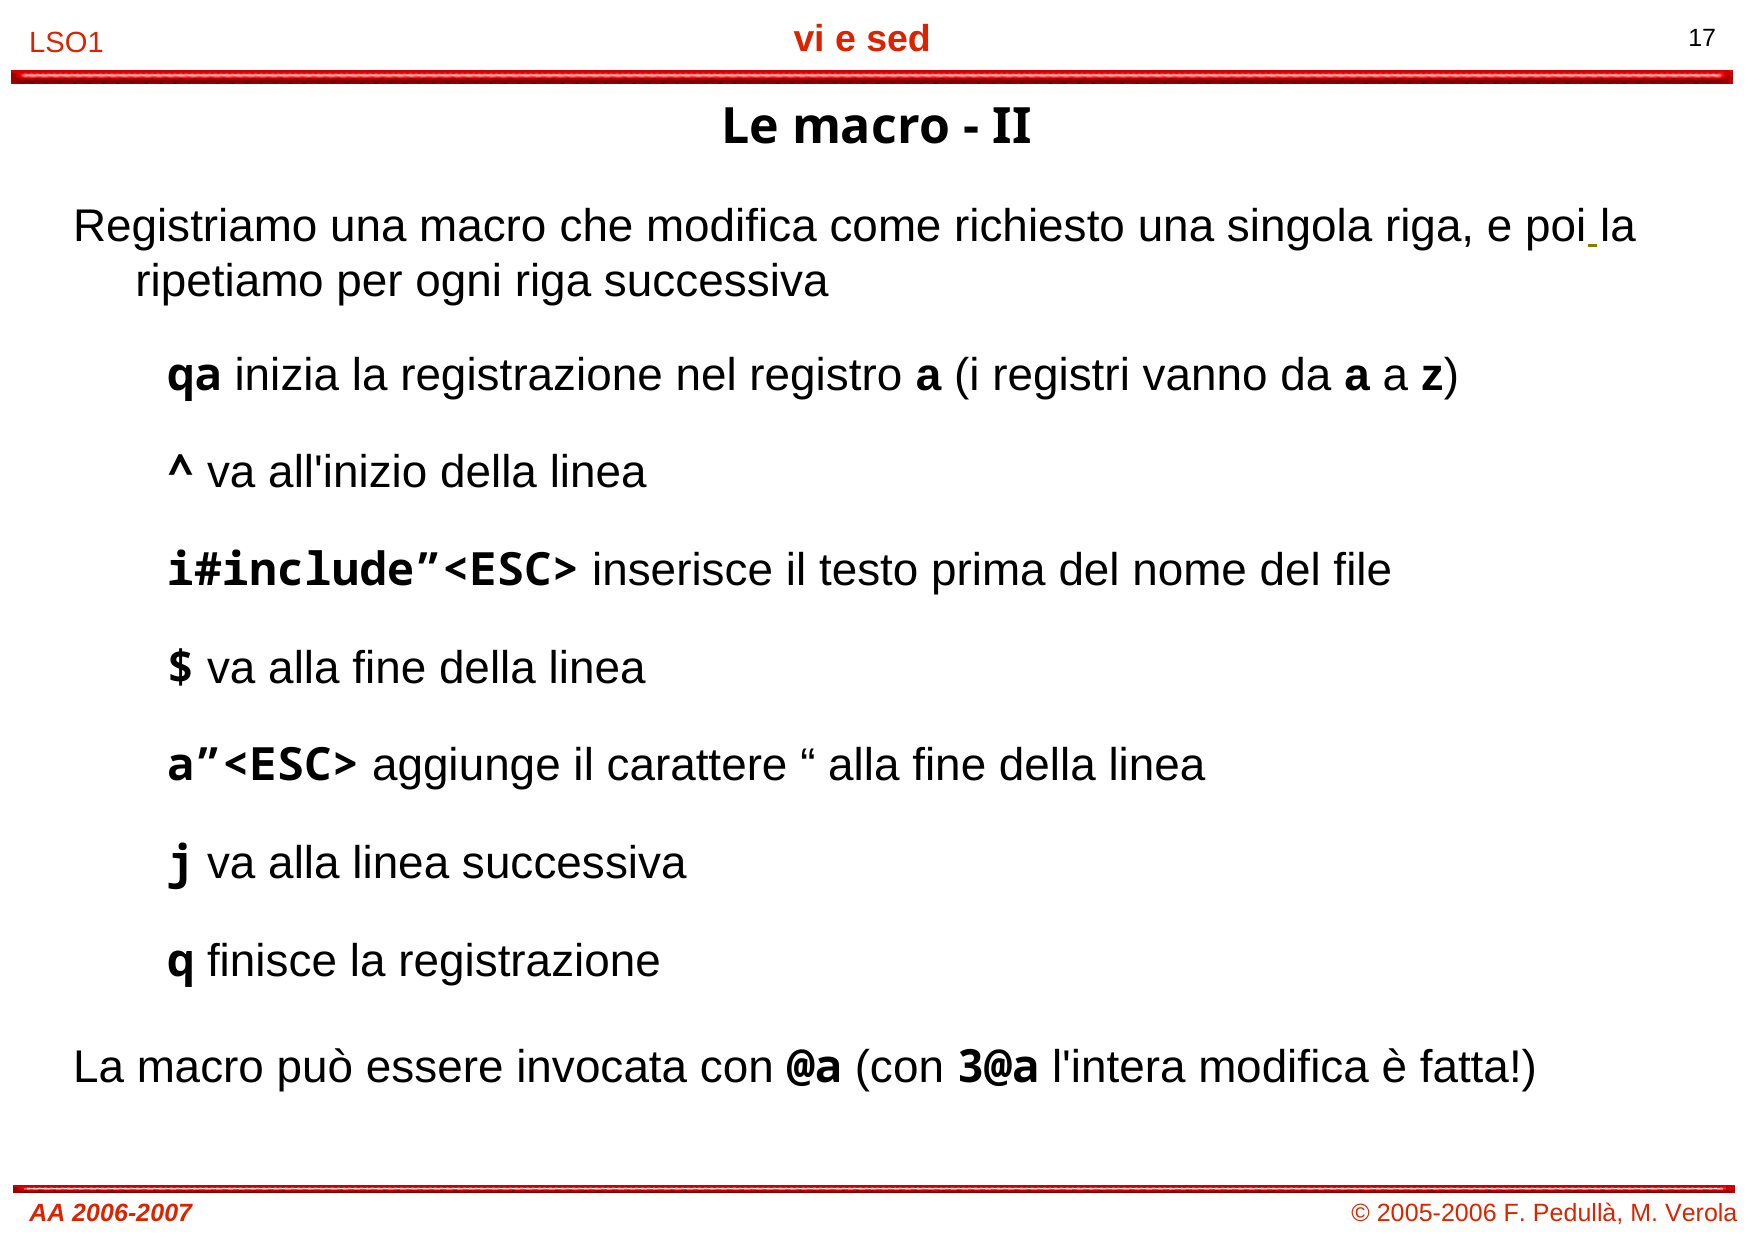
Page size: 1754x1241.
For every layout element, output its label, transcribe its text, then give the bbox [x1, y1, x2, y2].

title Le macro - II [363, 78, 1390, 174]
picture [13, 1185, 1735, 1193]
picture [11, 70, 1733, 84]
list Registriamo una macro che modifica come richiesto una singola riga, e poi la ripetiamo per ogni riga successiva qa inizia la registrazione nel registro a (i registri vanno da a a z) ^ va all'inizio della linea i#include”<ESC> inserisce il testo prima del nome del file $ va alla fine della linea a”<ESC> aggiunge il carattere “ alla fine della linea j va alla linea successiva q finisce la registrazione La macro può essere invocata con @a (con 3@a l'intera modifica è fatta!) [58, 188, 1696, 1162]
